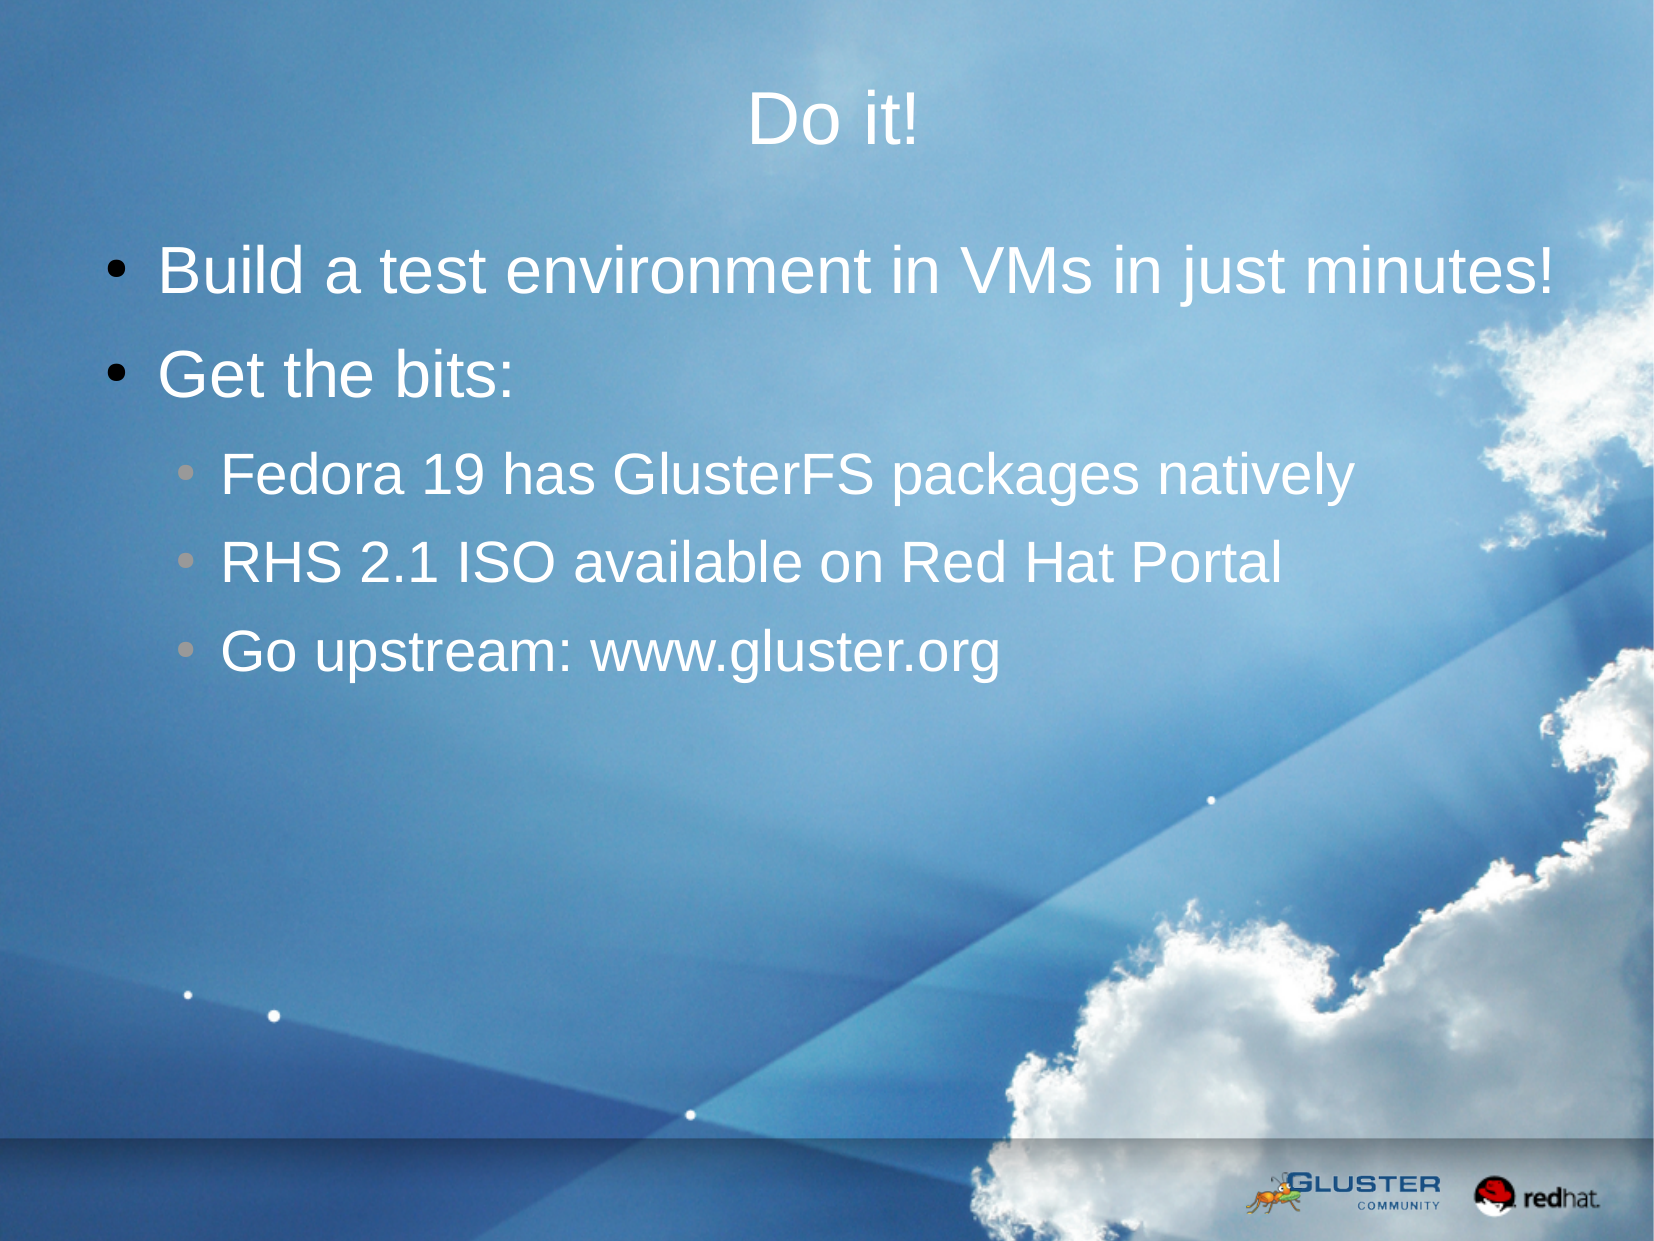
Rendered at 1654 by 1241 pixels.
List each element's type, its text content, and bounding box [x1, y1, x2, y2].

list Build a test environment in VMs in just minutes! Get the bits: Fedora 19 has GlusterFS packages natively RHS 2.1 ISO available on Red Hat Portal Go upstream: www.gluster.org [86, 232, 1576, 1241]
picture [0, 0, 1654, 1241]
title Do it! [90, 15, 1579, 223]
